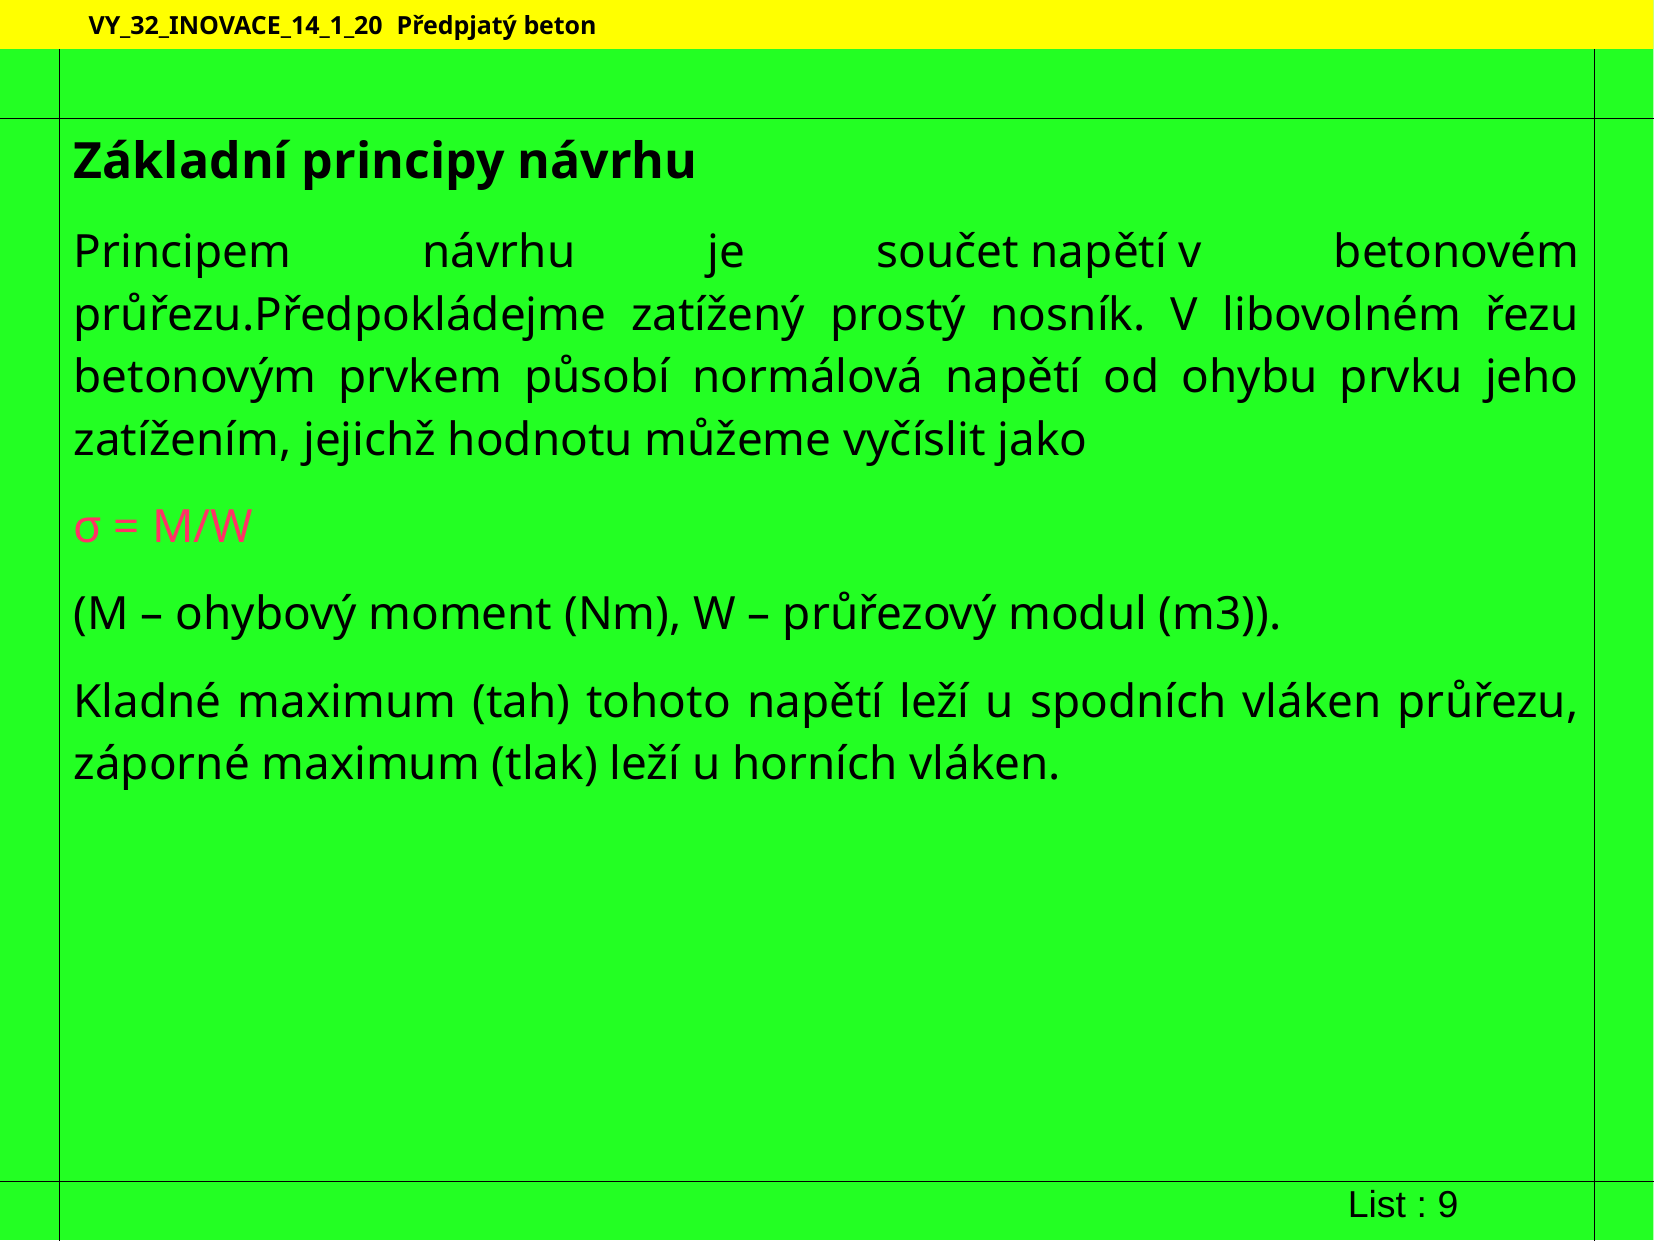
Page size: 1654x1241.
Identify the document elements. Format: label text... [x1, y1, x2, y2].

text_box List : <číslo> [1357, 1176, 1599, 1241]
text_box Základní principy návrhu Principem návrhu je součet napětí v betonovém průřezu.Předpokládejme zatížený prostý nosník. V libovolném řezu betonovým prvkem působí normálová napětí od ohybu prvku jeho zatížením, jejichž hodnotu můžeme vyčíslit jako σ = M/W (M – ohybový moment (Nm), W – průřezový modul (m3)). Kladné maximum (tah) tohoto napětí leží u spodních vláken průřezu, záporné maximum (tlak) leží u horních vláken. [59, 118, 1595, 1182]
text_box VY_32_INOVACE_14_1_20 Předpjatý beton [0, 0, 1654, 47]
